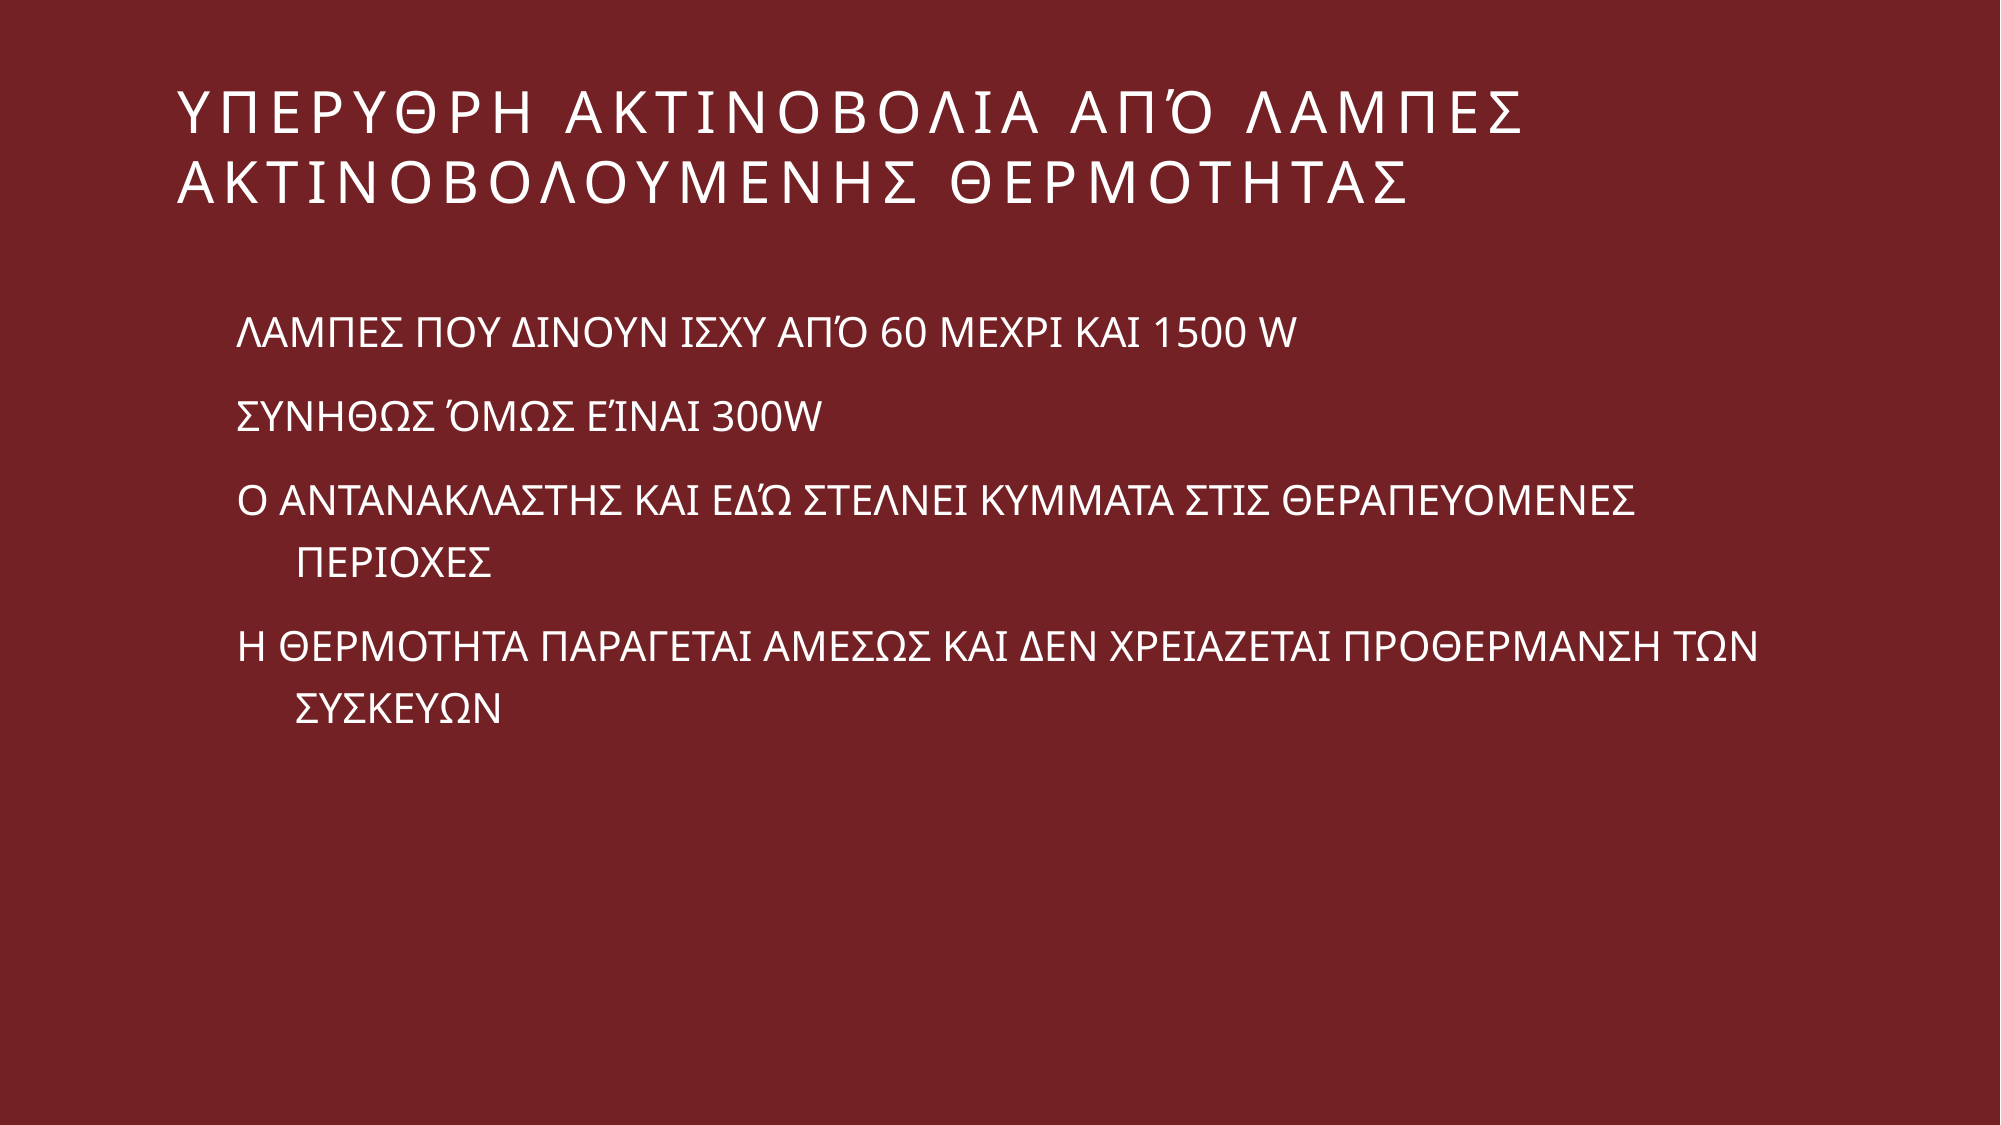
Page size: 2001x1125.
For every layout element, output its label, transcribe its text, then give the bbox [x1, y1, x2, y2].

list ΛΑΜΠΕΣ ΠΟΥ ΔΙΝΟΥΝ ΙΣΧΥ ΑΠΌ 60 ΜΕΧΡΙ ΚΑΙ 1500 W ΣΥΝΗΘΩΣ ΌΜΩΣ ΕΊΝΑΙ 300W Ο ΑΝΤΑΝΑΚΛΑΣΤΗΣ ΚΑΙ ΕΔΏ ΣΤΕΛΝΕΙ ΚΥΜΜΑΤΑ ΣΤΙΣ ΘΕΡΑΠΕΥΟΜΕΝΕΣ ΠΕΡΙΟΧΕΣ Η ΘΕΡΜΟΤΗΤΑ ΠΑΡΑΓΕΤΑΙ ΑΜΕΣΩΣ ΚΑΙ ΔΕΝ ΧΡΕΙΑΖΕΤΑΙ ΠΡΟΘΕΡΜΑΝΣΗ ΤΩΝ ΣΥΣΚΕΥΩΝ [177, 293, 1822, 749]
title ΥΠΕΡΥΘΡΗ ΑΚΤΙΝΟΒΟΛΙΑ ΑΠΌ ΛΑΜΠΕΣ ΑΚΤΙΝΟΒΟΛΟΥΜΕΝΗΣ ΘΕΡΜΟΤΗΤΑΣ [177, 75, 1822, 242]
